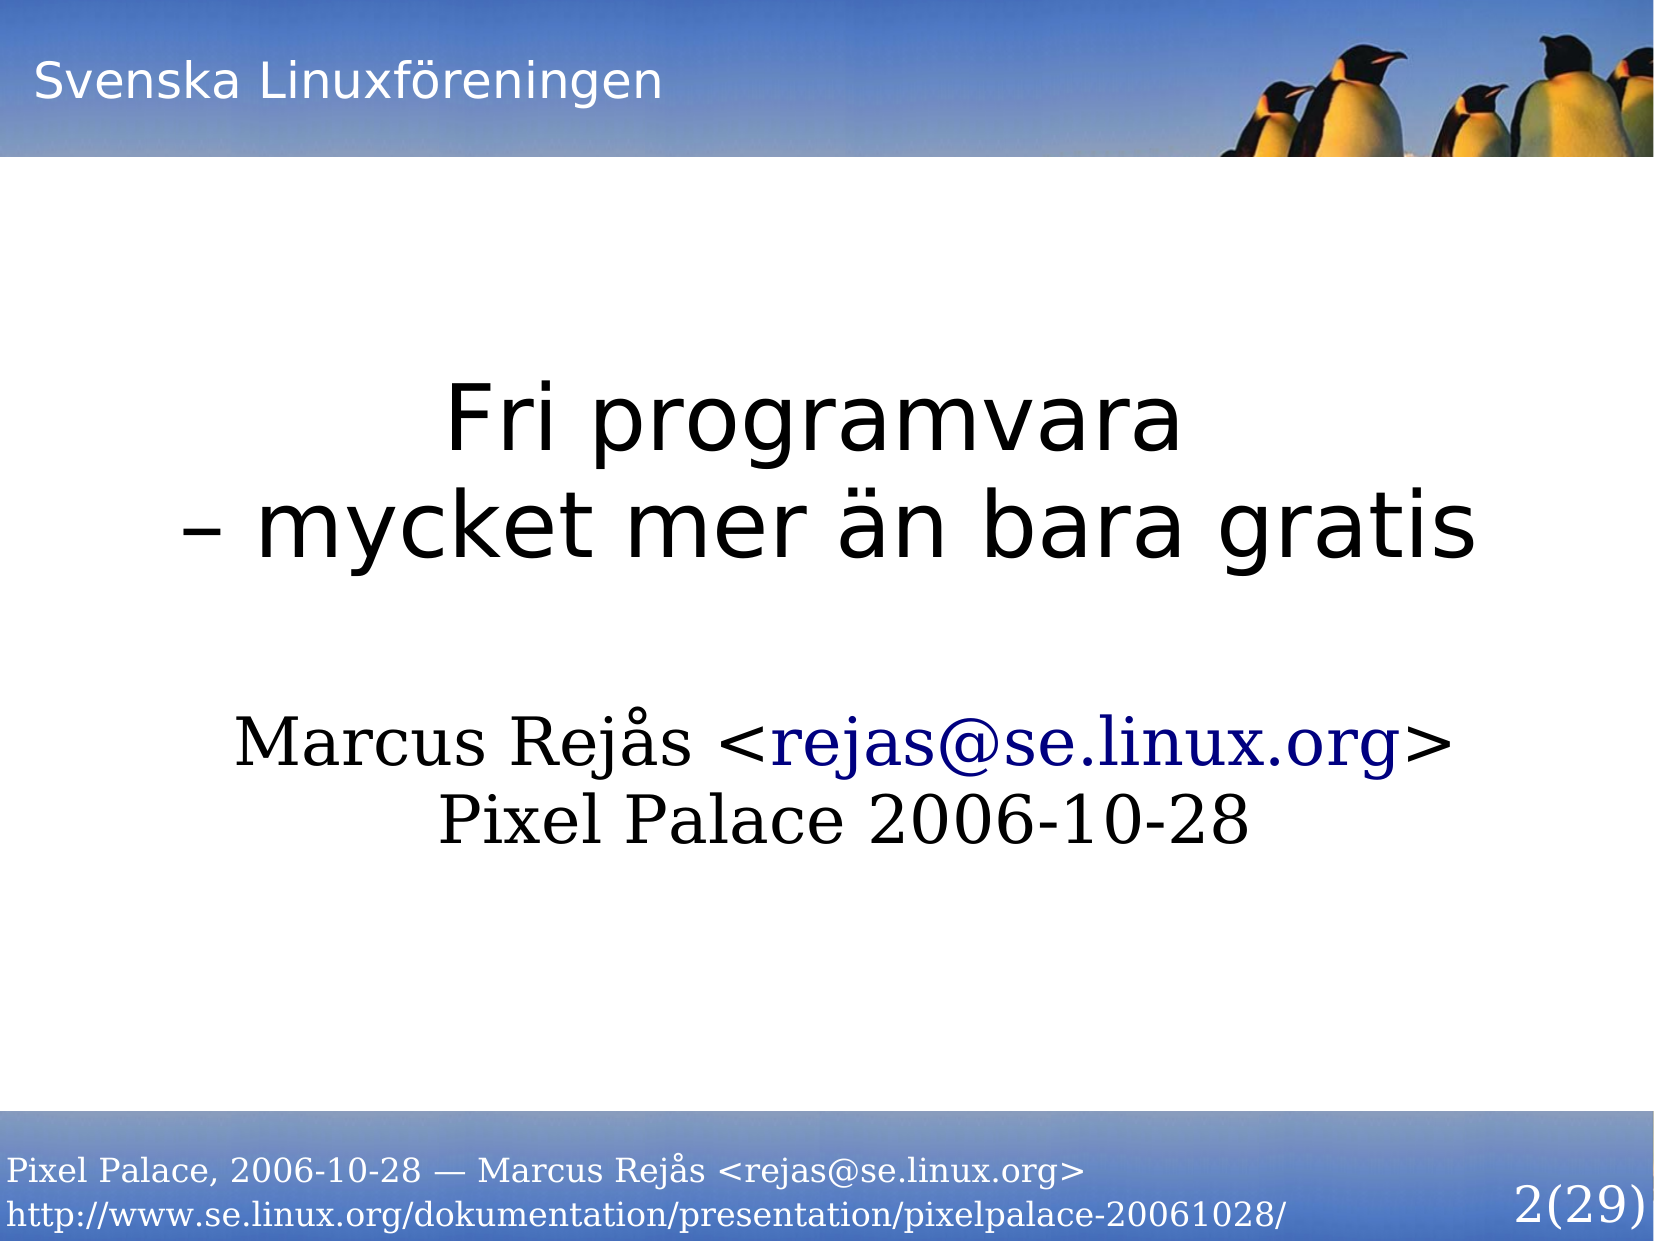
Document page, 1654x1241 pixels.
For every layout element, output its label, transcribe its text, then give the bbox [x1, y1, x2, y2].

subtitle Marcus Rejås <rejas@se.linux.org> Pixel Palace 2006-10-28 [121, 620, 1534, 942]
picture [0, 0, 1654, 157]
picture [0, 1111, 1654, 1241]
title Fri programvara – mycket mer än bara gratis [123, 278, 1537, 666]
